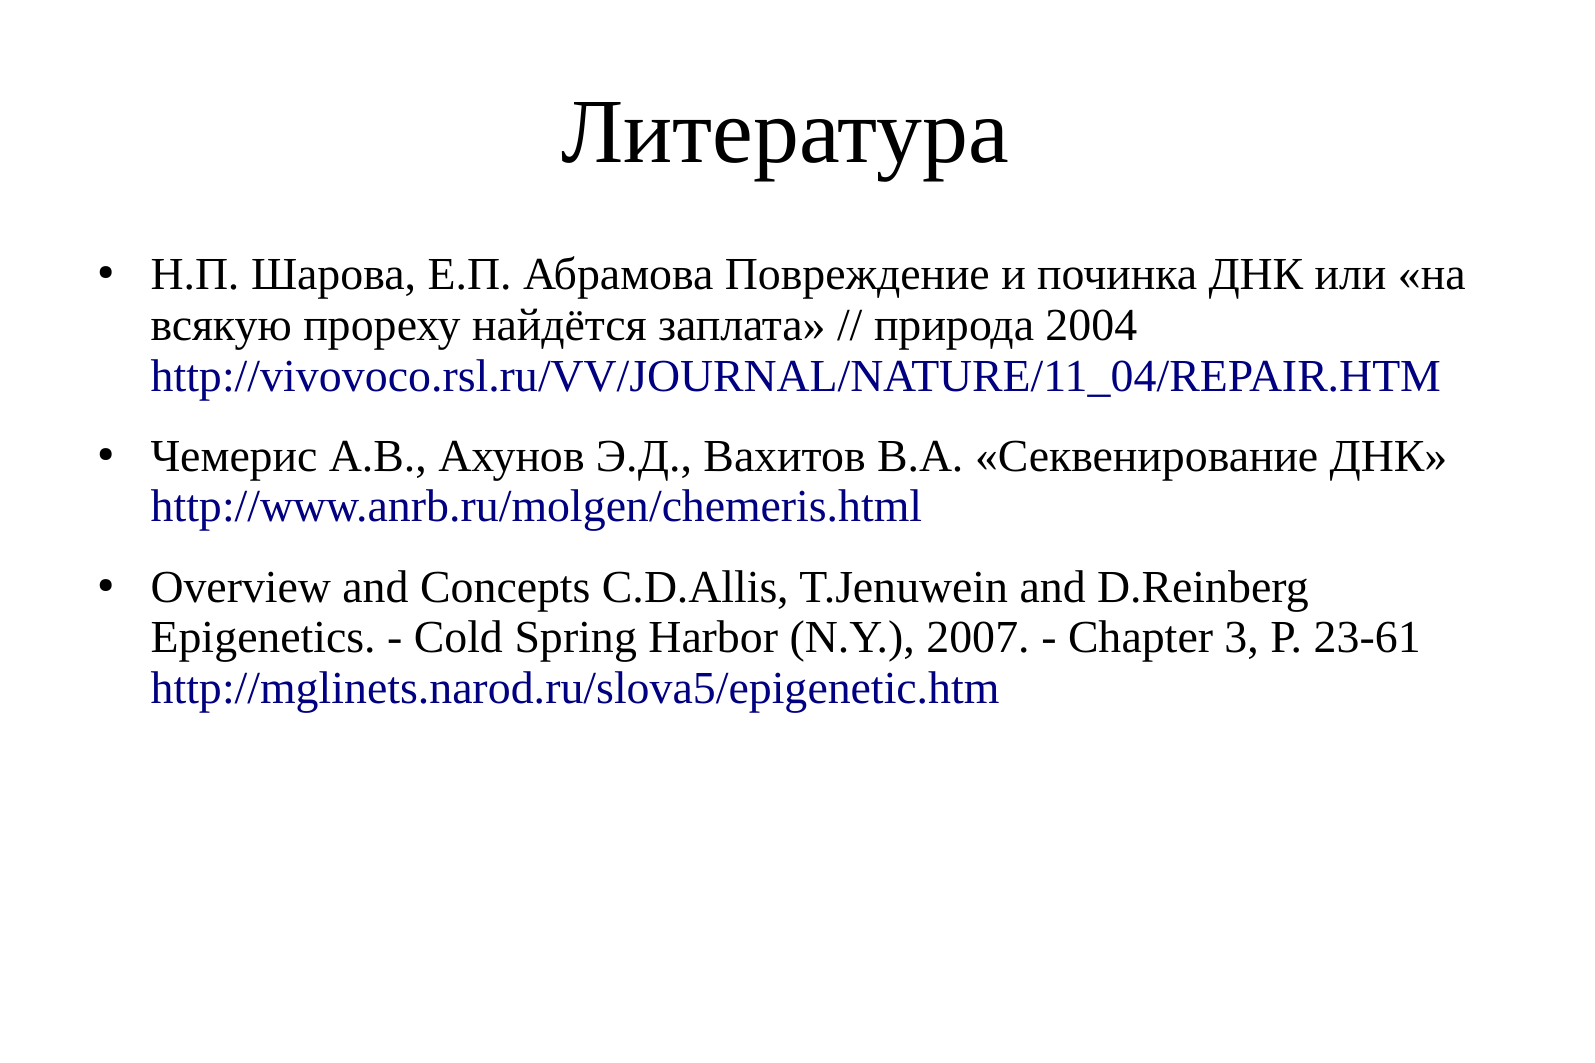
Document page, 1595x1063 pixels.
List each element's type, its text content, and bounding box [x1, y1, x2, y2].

list Н.П. Шарова, Е.П. Абрамова Повреждение и починка ДНК или «на всякую прореху найдётся заплата» // природа 2004 http://vivovoco.rsl.ru/VV/JOURNAL/NATURE/11_04/REPAIR.HTM Чемерис А.В., Ахунов Э.Д., Вахитов В.А. «Секвенирование ДНК» http://www.anrb.ru/molgen/chemeris.html Overview and Concepts C.D.Allis, T.Jenuwein and D.Reinberg Epigenetics. - Cold Spring Harbor (N.Y.), 2007. - Chapter 3, P. 23-61 http://mglinets.narod.ru/slova5/epigenetic.htm [79, 248, 1515, 936]
title Литература [79, 49, 1515, 213]
